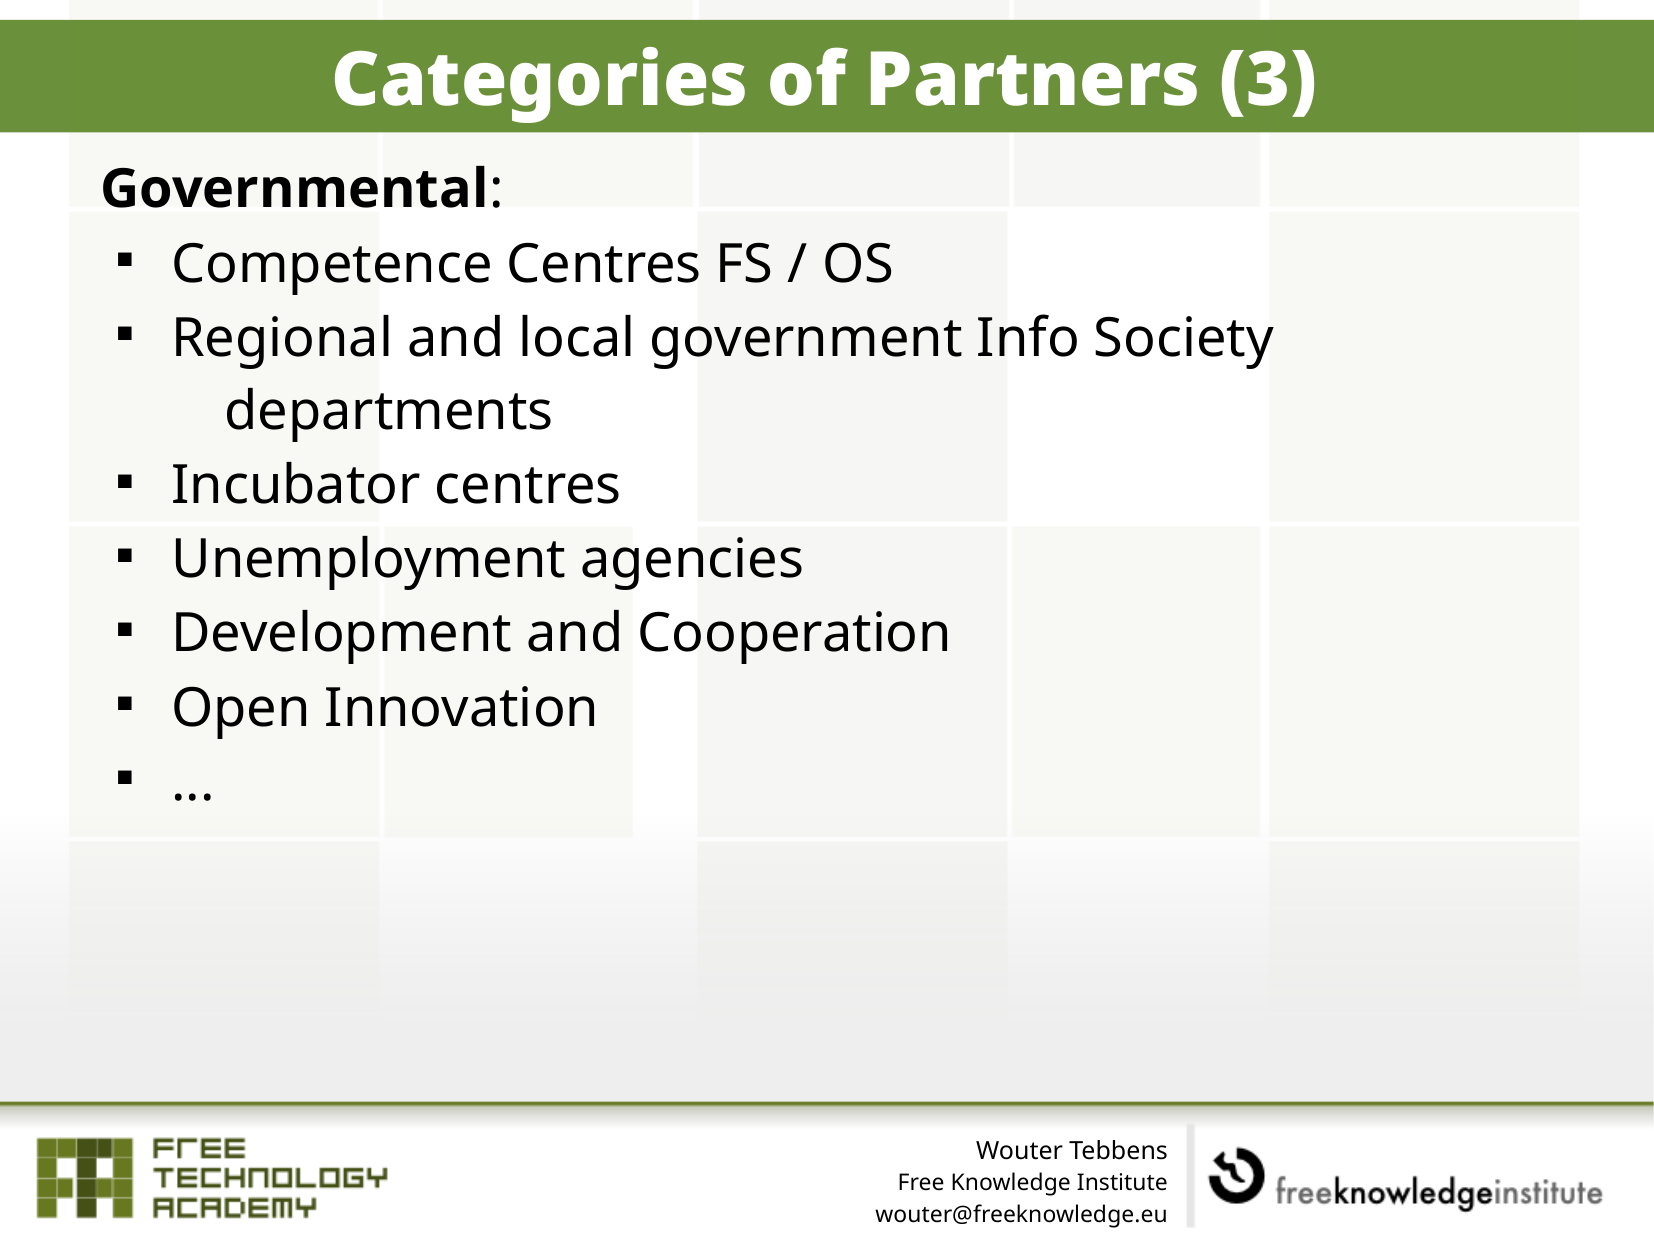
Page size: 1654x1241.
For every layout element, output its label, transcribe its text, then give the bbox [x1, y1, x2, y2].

list Governmental: Competence Centres FS / OS Regional and local government Info Society departments Incubator centres Unemployment agencies Development and Cooperation Open Innovation ... [82, 150, 1571, 954]
title Categories of Partners (3) [37, 29, 1613, 122]
picture [0, 0, 1654, 19]
picture [0, 133, 1654, 1241]
